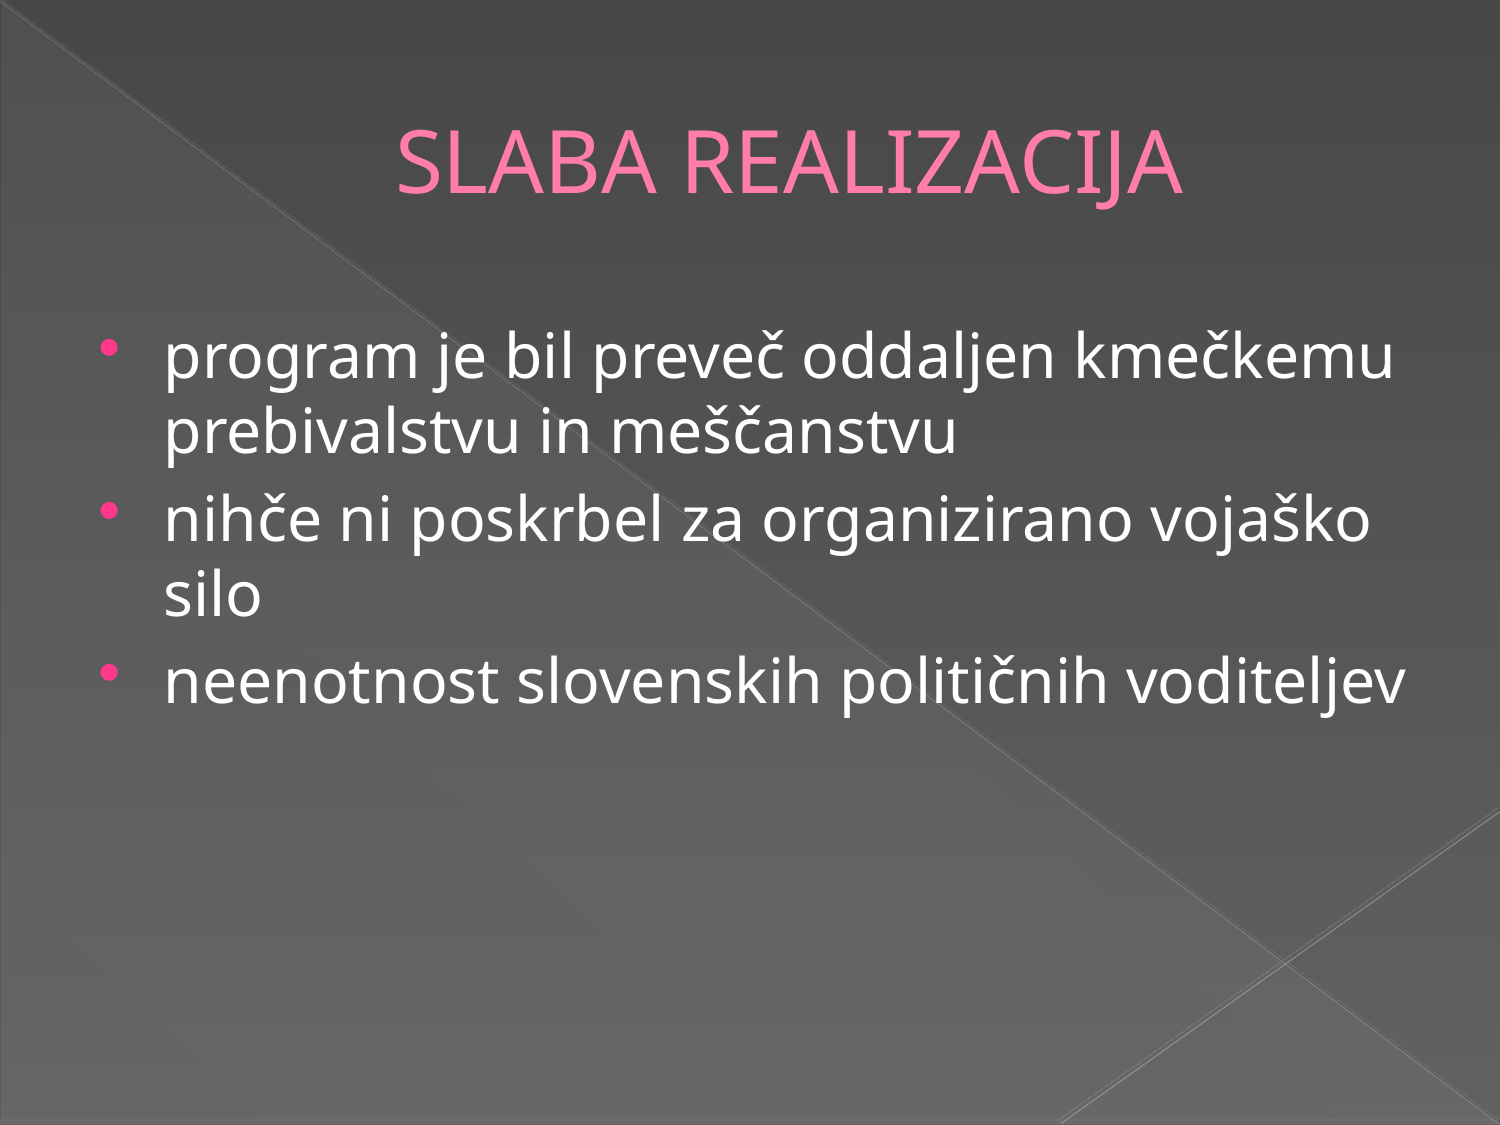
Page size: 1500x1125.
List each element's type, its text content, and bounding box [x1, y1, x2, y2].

title SLABA REALIZACIJA [75, 43, 1425, 274]
list program je bil preveč oddaljen kmečkemu prebivalstvu in meščanstvu nihče ni poskrbel za organizirano vojaško silo neenotnost slovenskih političnih voditeljev [75, 308, 1425, 1059]
